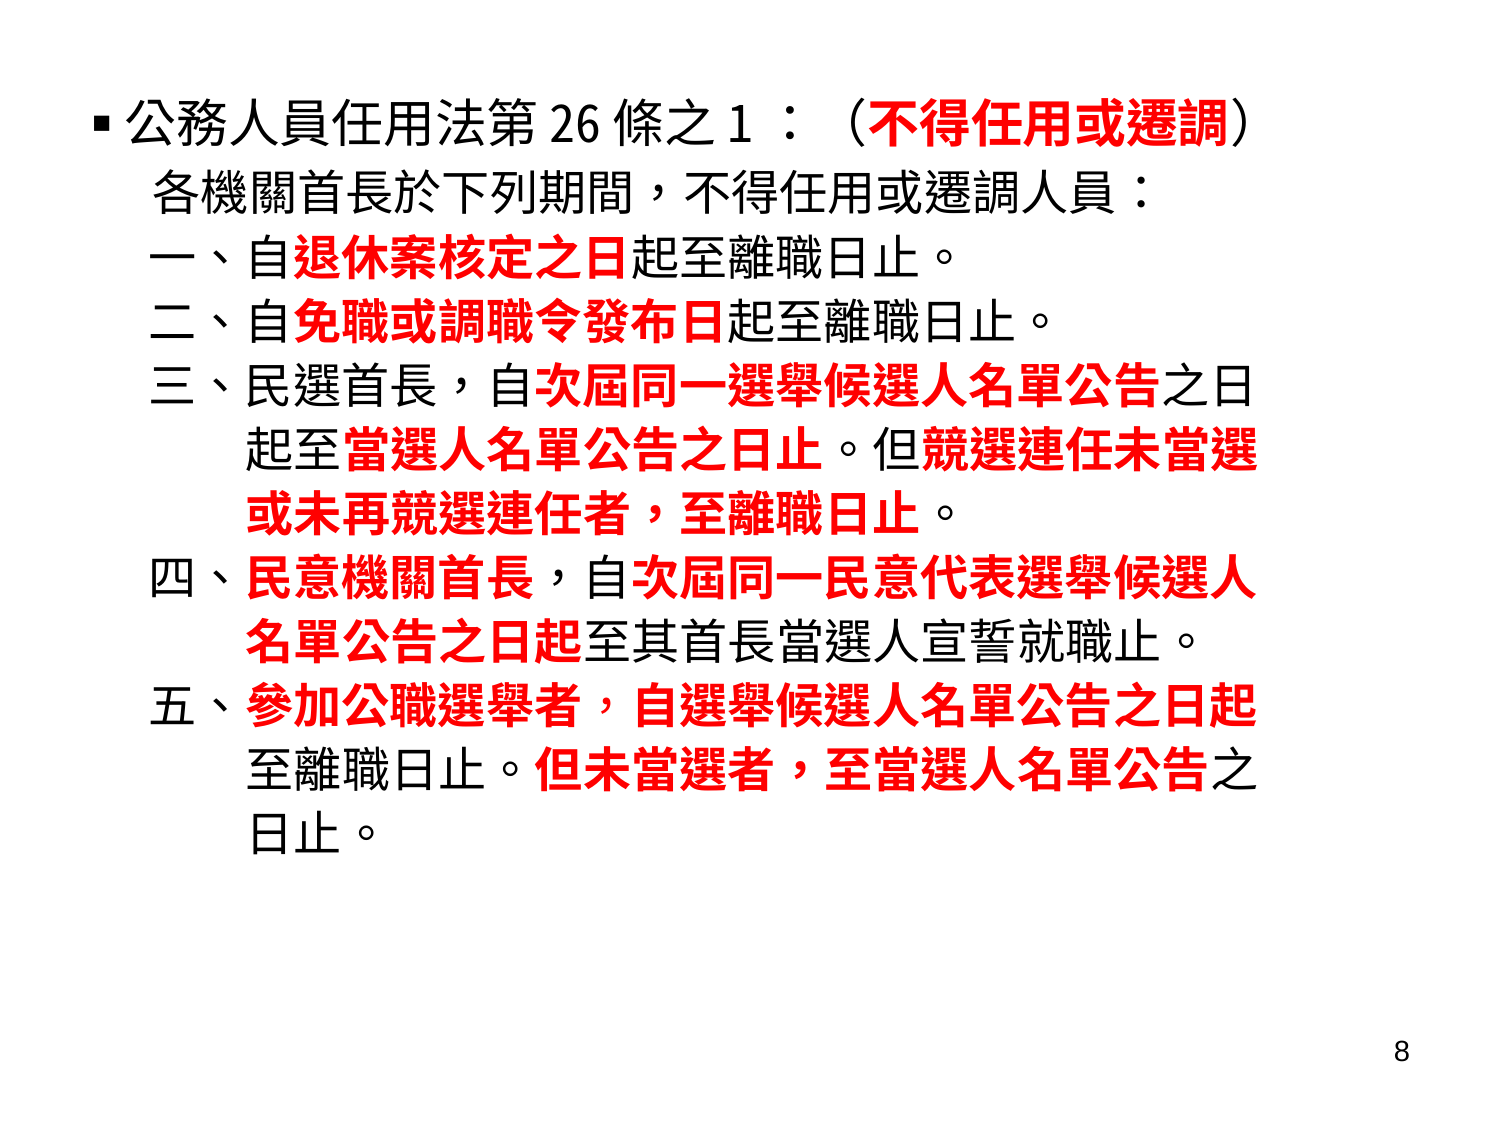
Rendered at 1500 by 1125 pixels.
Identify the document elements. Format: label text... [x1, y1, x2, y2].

list 公務人員任用法第26條之1：（不得任用或遷調） 各機關首長於下列期間，不得任用或遷調人員： 一、自退休案核定之日起至離職日止。 二、自免職或調職令發布日起至離職日止。 三、民選首長，自次屆同一選舉候選人名單公告之日 起至當選人名單公告之日止。但競選連任未當選 或未再競選連任者，至離職日止。 四、民意機關首長，自次屆同一民意代表選舉候選人 名單公告之日起至其首長當選人宣誓就職止。 五、參加公職選舉者，自選舉候選人名單公告之日起 至離職日止。但未當選者，至當選人名單公告之 日止。 [75, 90, 1426, 1005]
